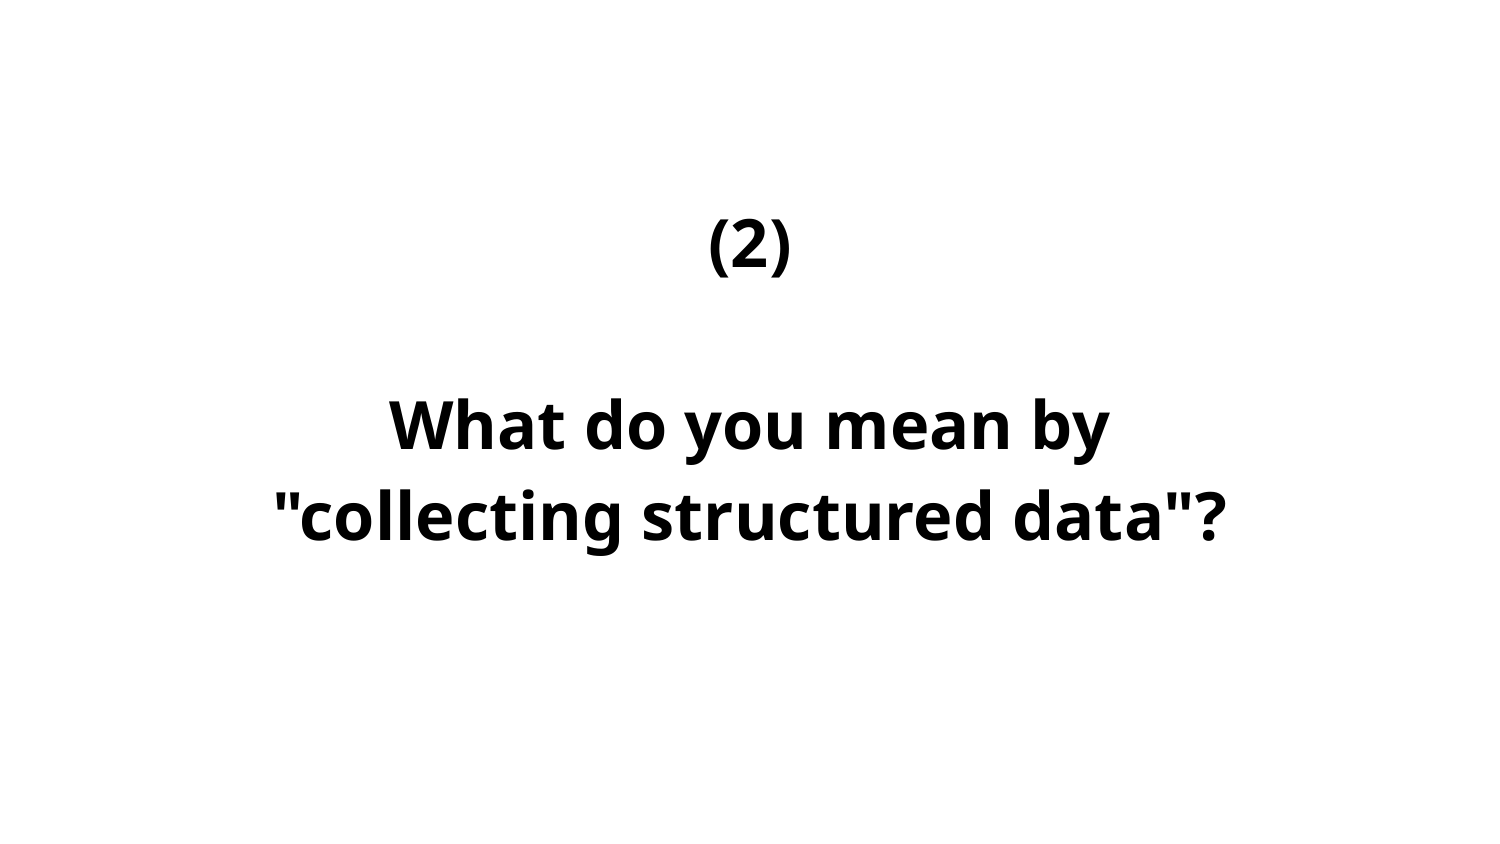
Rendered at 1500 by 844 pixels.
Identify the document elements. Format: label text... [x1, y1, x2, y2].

subtitle (2) What do you mean by "collecting structured data"? [112, 82, 1388, 674]
